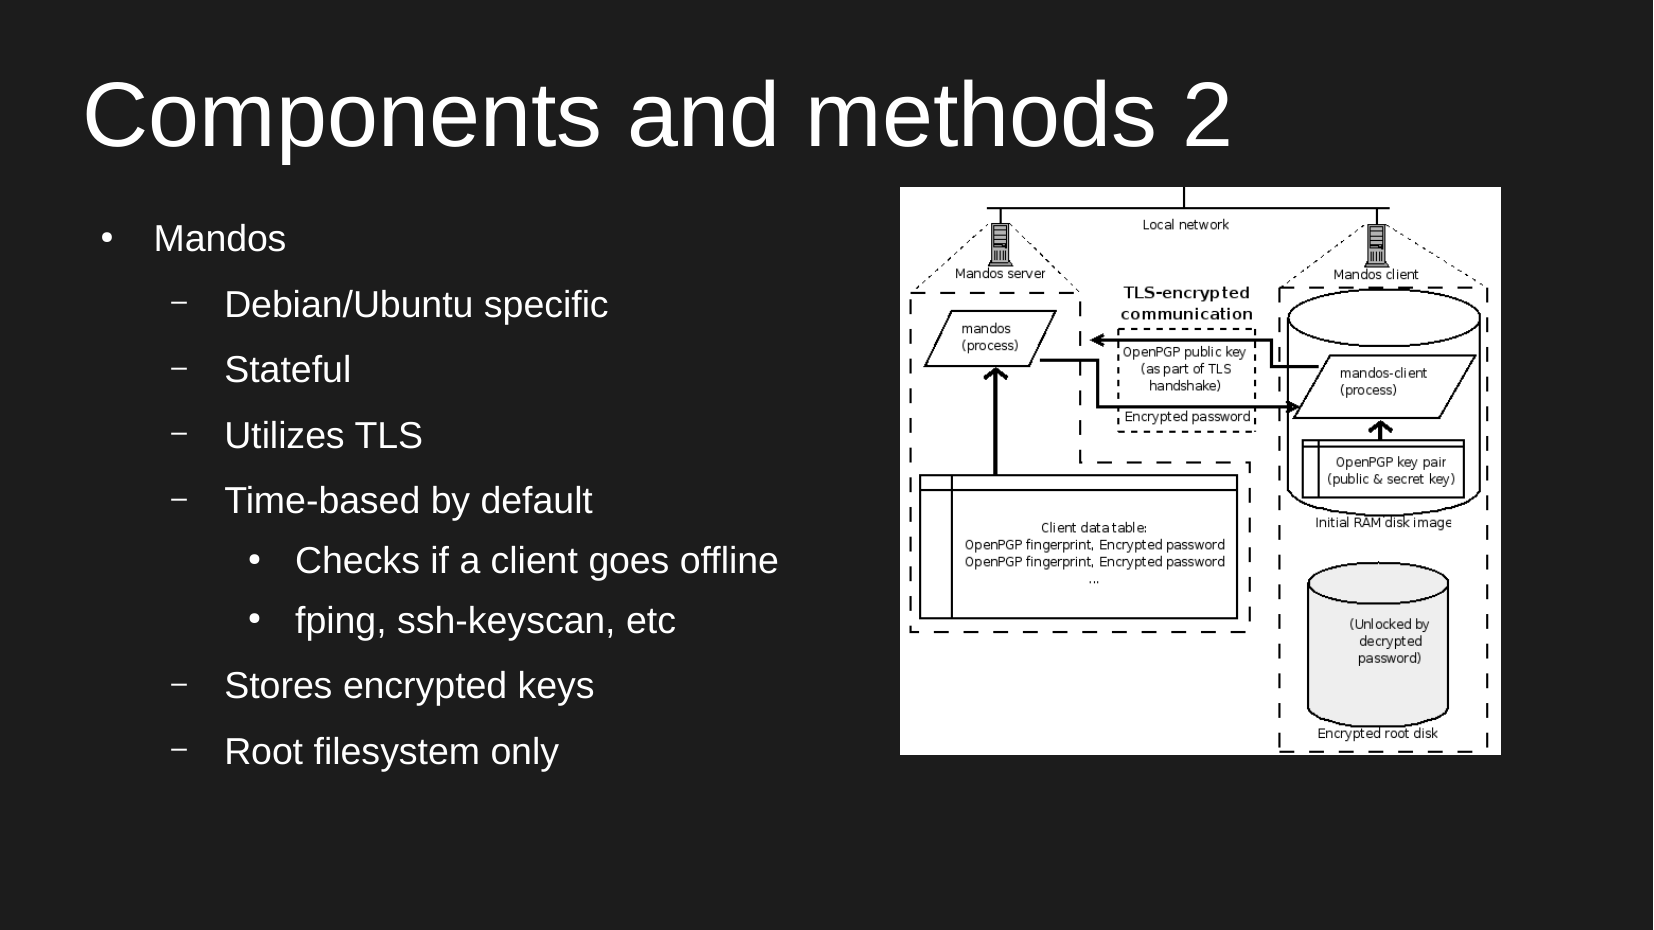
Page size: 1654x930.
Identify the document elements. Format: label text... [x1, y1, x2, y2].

picture [900, 187, 1501, 755]
list Mandos Debian/Ubuntu specific Stateful Utilizes TLS Time-based by default Checks if a client goes offline fping, ssh-keyscan, etc Stores encrypted keys Root filesystem only [82, 217, 1313, 863]
title Components and methods 2 [82, 37, 1571, 193]
